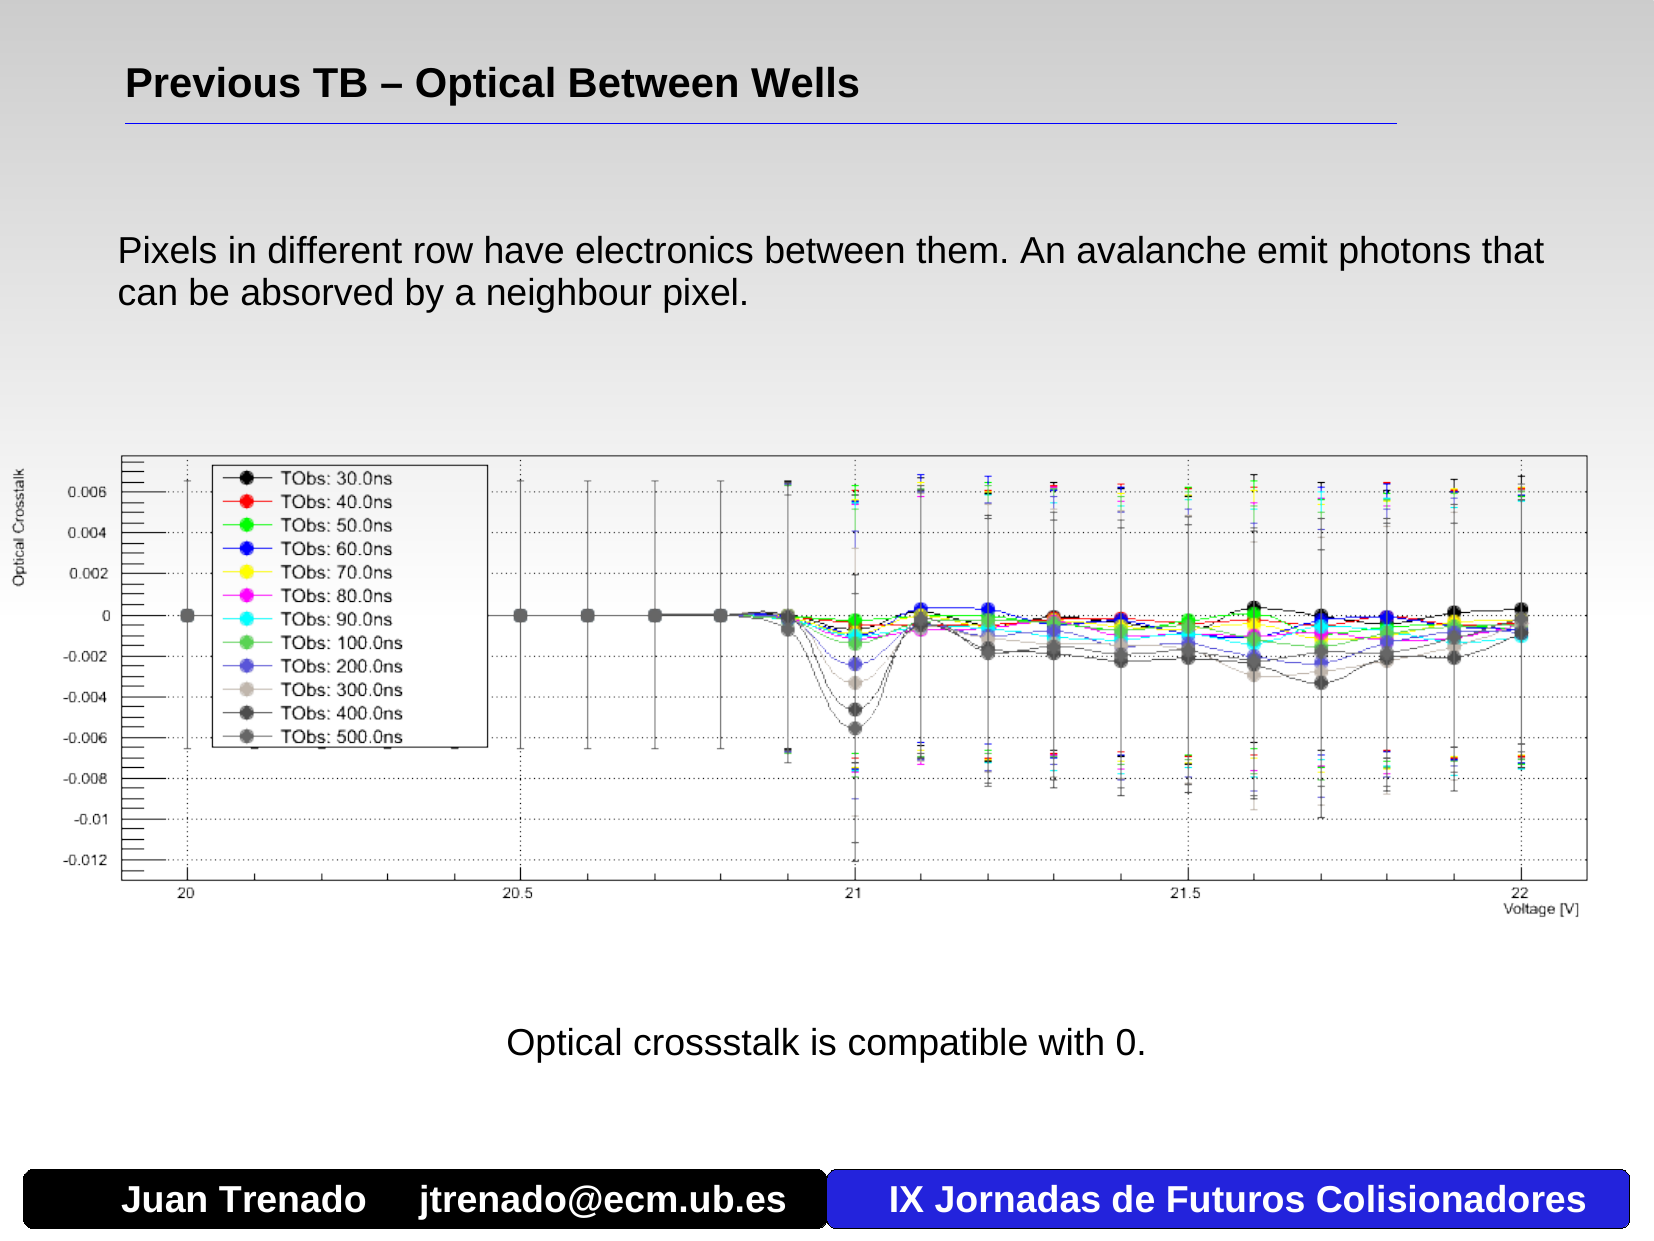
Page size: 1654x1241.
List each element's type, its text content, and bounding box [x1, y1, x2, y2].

text_box Optical crossstalk is compatible with 0. [76, 1013, 1578, 1071]
text_box Juan Trenado jtrenado@ecm.ub.es [106, 1170, 803, 1228]
text_box Previous TB – Optical Between Wells [110, 52, 876, 114]
text_box Pixels in different row have electronics between them. An avalanche emit photons that can be absorved by a neighbour pixel. [102, 222, 1609, 322]
picture [0, 435, 1610, 933]
text_box IX Jornadas de Futuros Colisionadores [874, 1170, 1603, 1228]
text_box [23, 1169, 1630, 1229]
